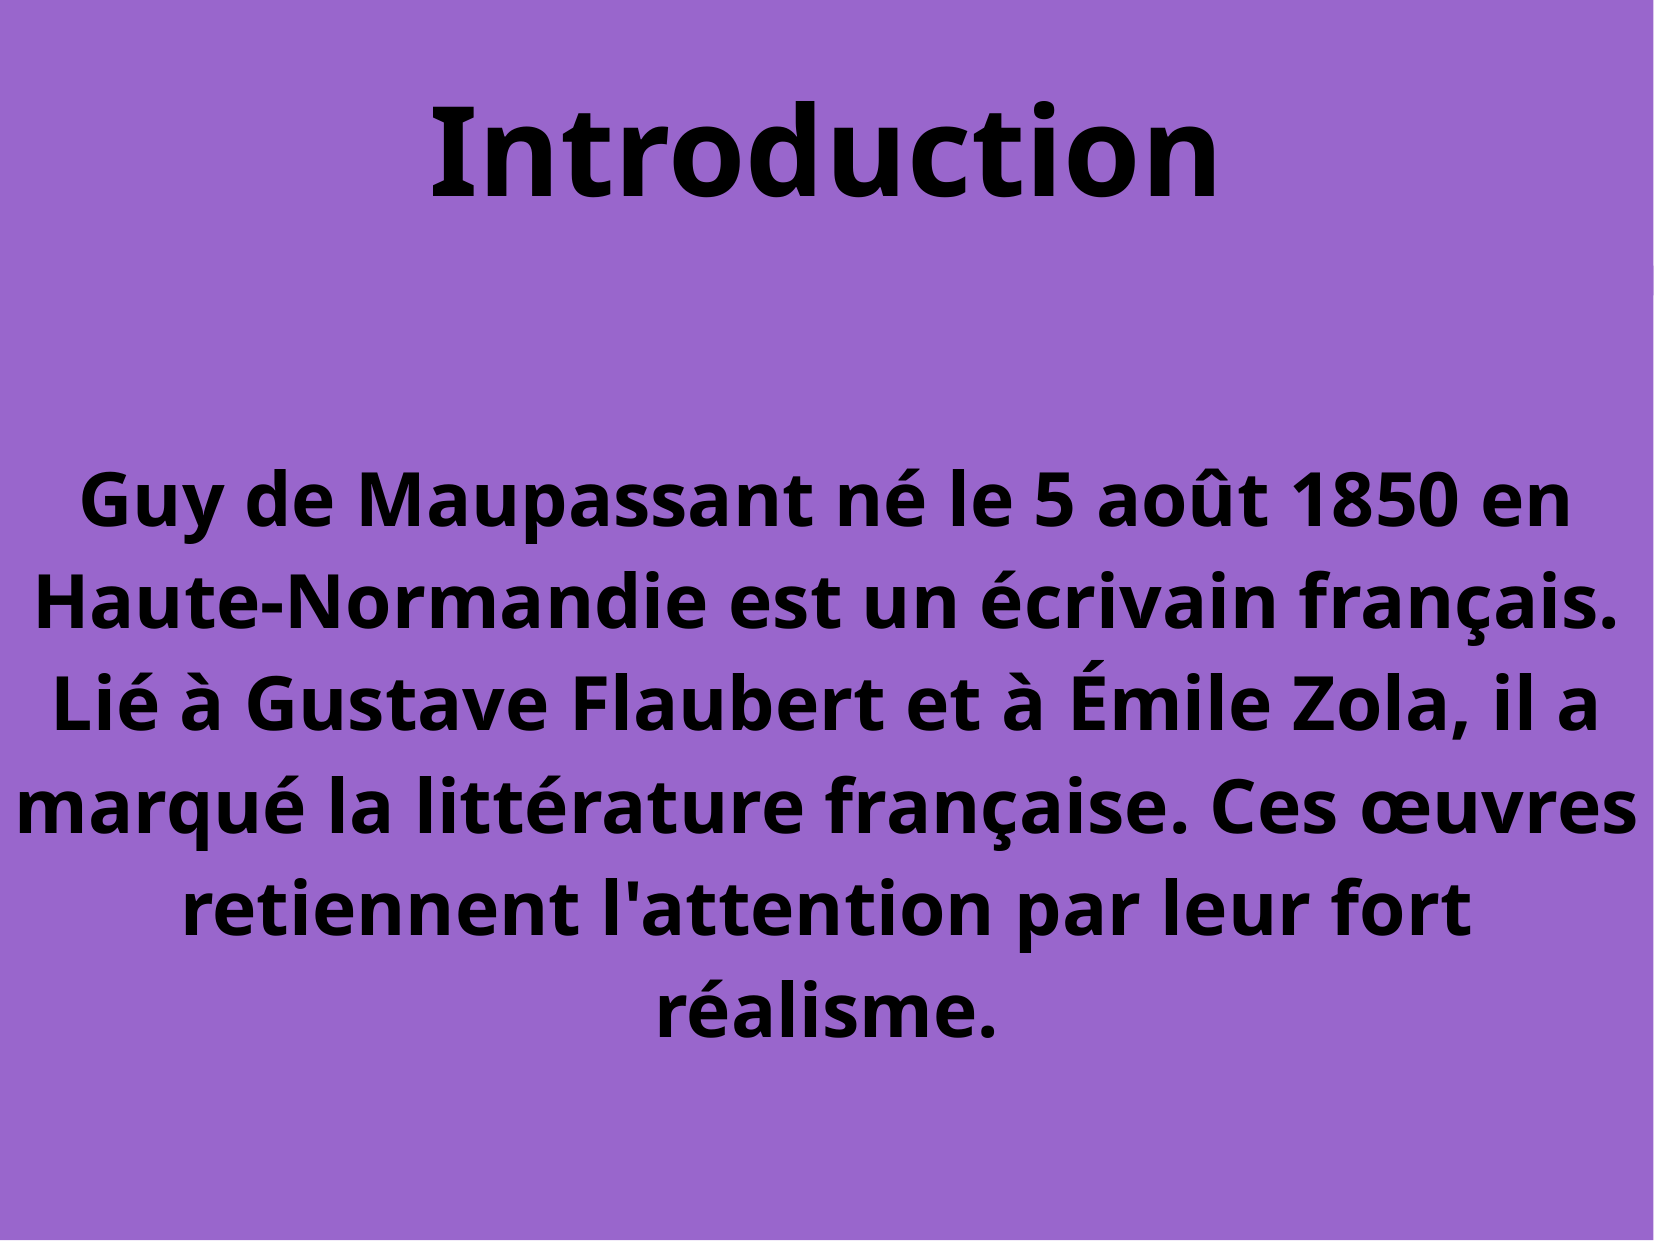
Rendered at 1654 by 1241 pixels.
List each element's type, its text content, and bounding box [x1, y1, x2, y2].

subtitle Guy de Maupassant né le 5 août 1850 en Haute-Normandie est un écrivain français. Lié à Gustave Flaubert et à Émile Zola, il a marqué la littérature française. Ces œuvres retiennent l'attention par leur fort réalisme. [0, 265, 1654, 1241]
title Introduction [0, 0, 1654, 265]
